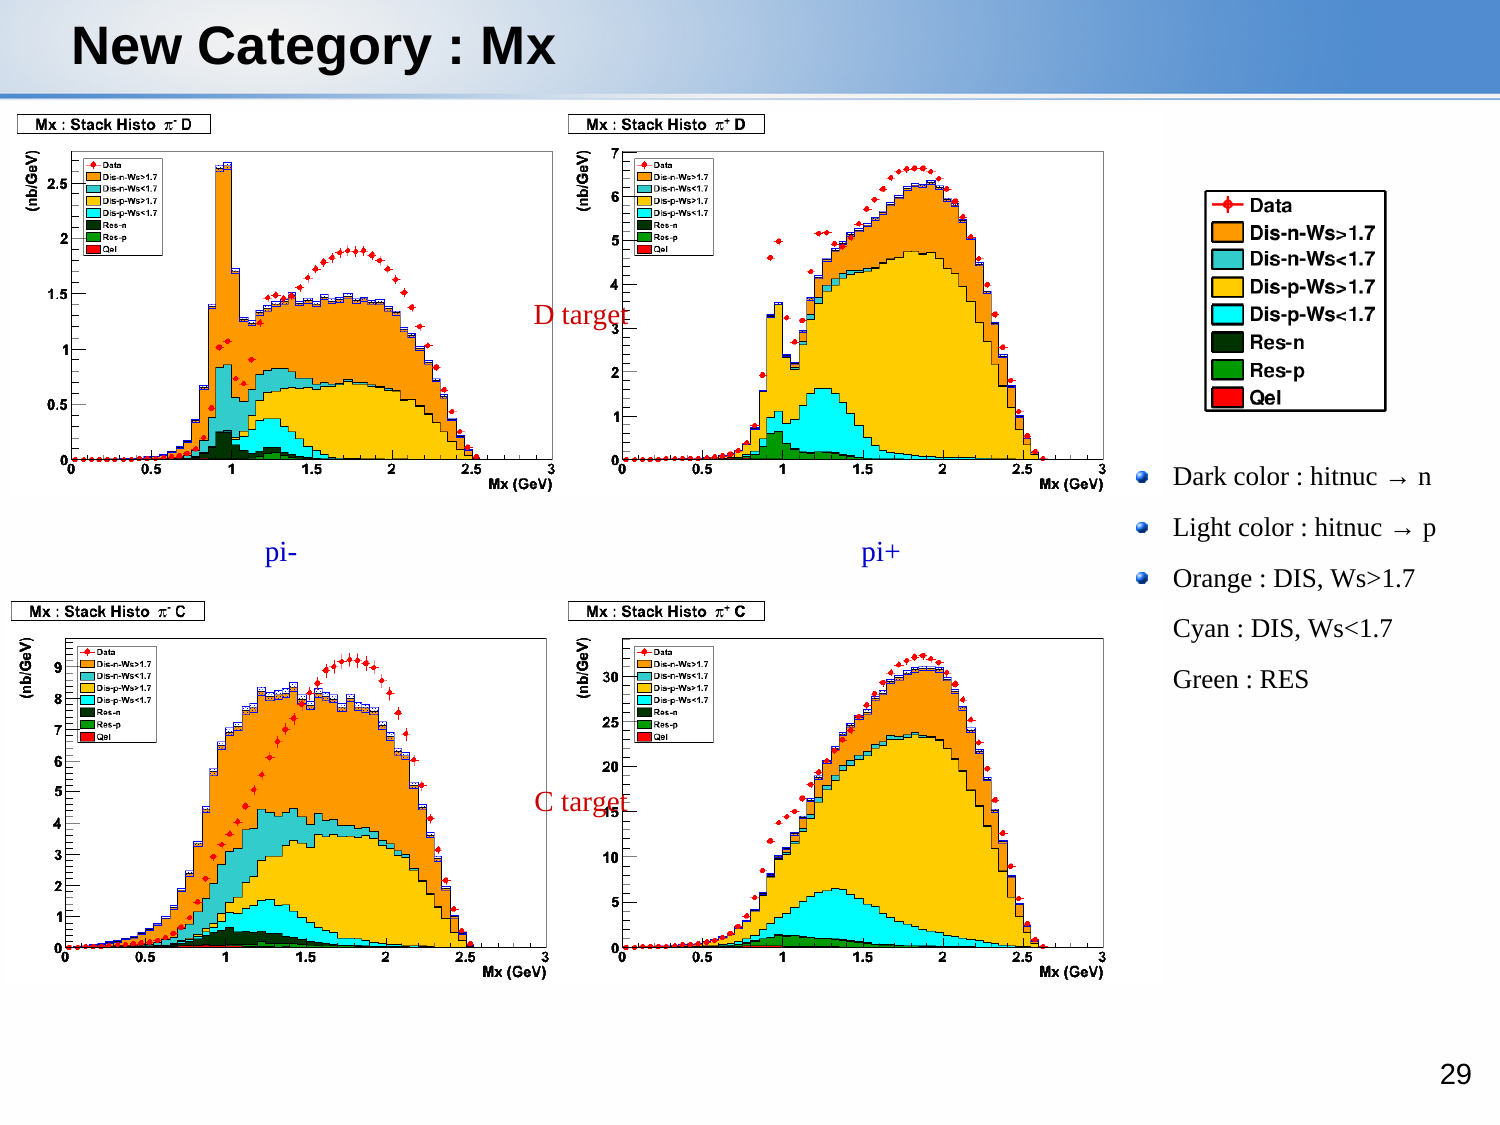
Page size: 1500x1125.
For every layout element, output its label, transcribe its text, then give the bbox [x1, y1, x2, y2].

picture [0, 0, 1500, 1125]
text_box D target [487, 287, 675, 338]
text_box C target [487, 775, 675, 826]
text_box pi- [187, 524, 375, 575]
list Dark color : hitnuc → n Light color : hitnuc → p Orange : DIS, Ws>1.7 Cyan : DIS, Ws<1.7 Green : RES [1136, 461, 1475, 719]
title New Category : Mx [37, 0, 1436, 96]
text_box pi+ [787, 524, 975, 575]
